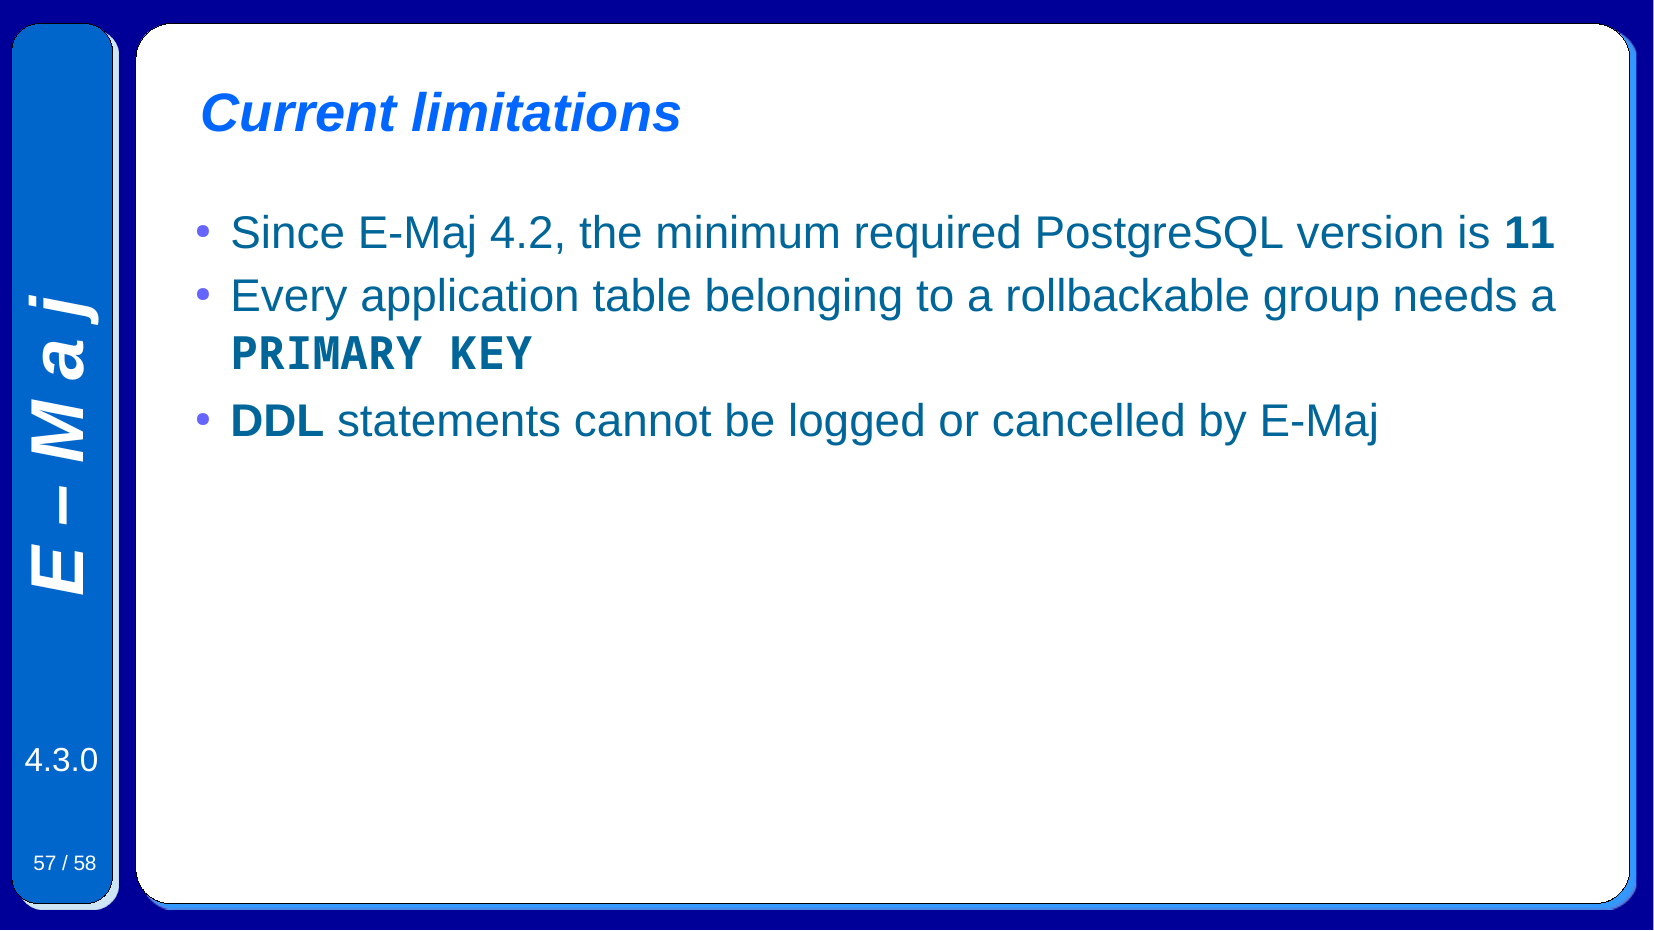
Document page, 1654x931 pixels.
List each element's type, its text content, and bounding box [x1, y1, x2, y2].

list Since E-Maj 4.2, the minimum required PostgreSQL version is 11 Every application table belonging to a rollbackable group needs a PRIMARY KEY DDL statements cannot be logged or cancelled by E-Maj [177, 206, 1587, 827]
title Current limitations [200, 34, 1575, 191]
